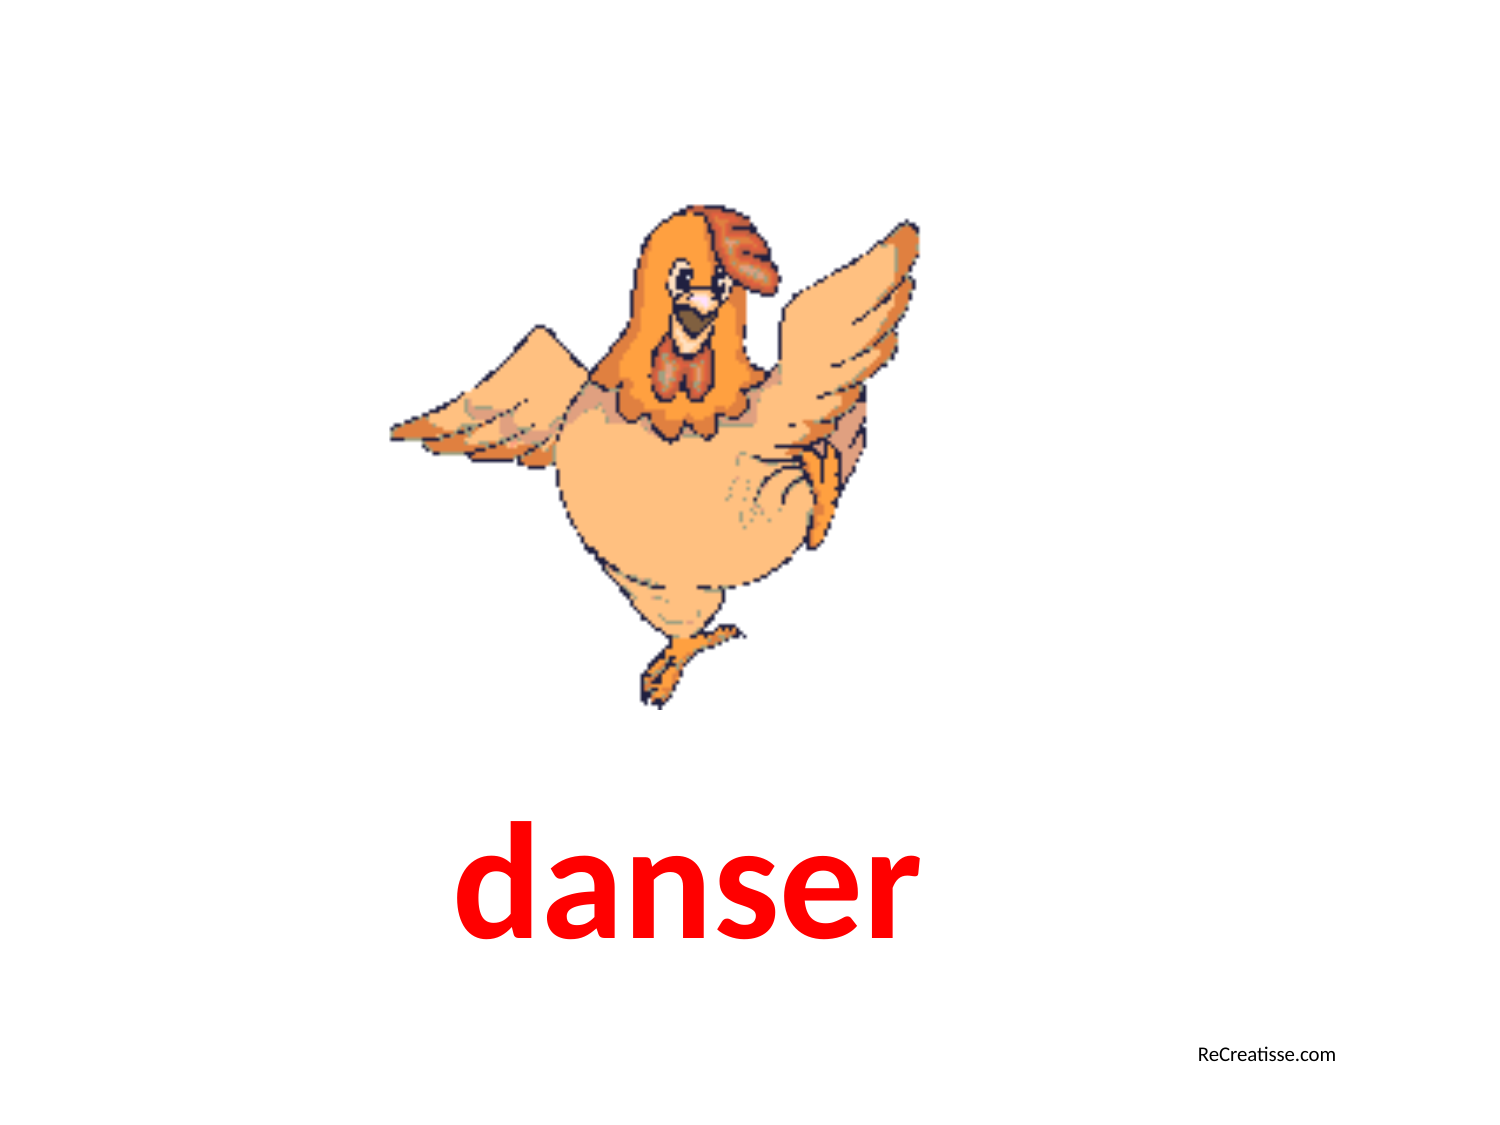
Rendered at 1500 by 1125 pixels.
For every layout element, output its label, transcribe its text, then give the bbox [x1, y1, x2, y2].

text_box danser [437, 764, 939, 979]
text_box ReCreatisse.com [1183, 1033, 1351, 1073]
picture [388, 203, 931, 711]
